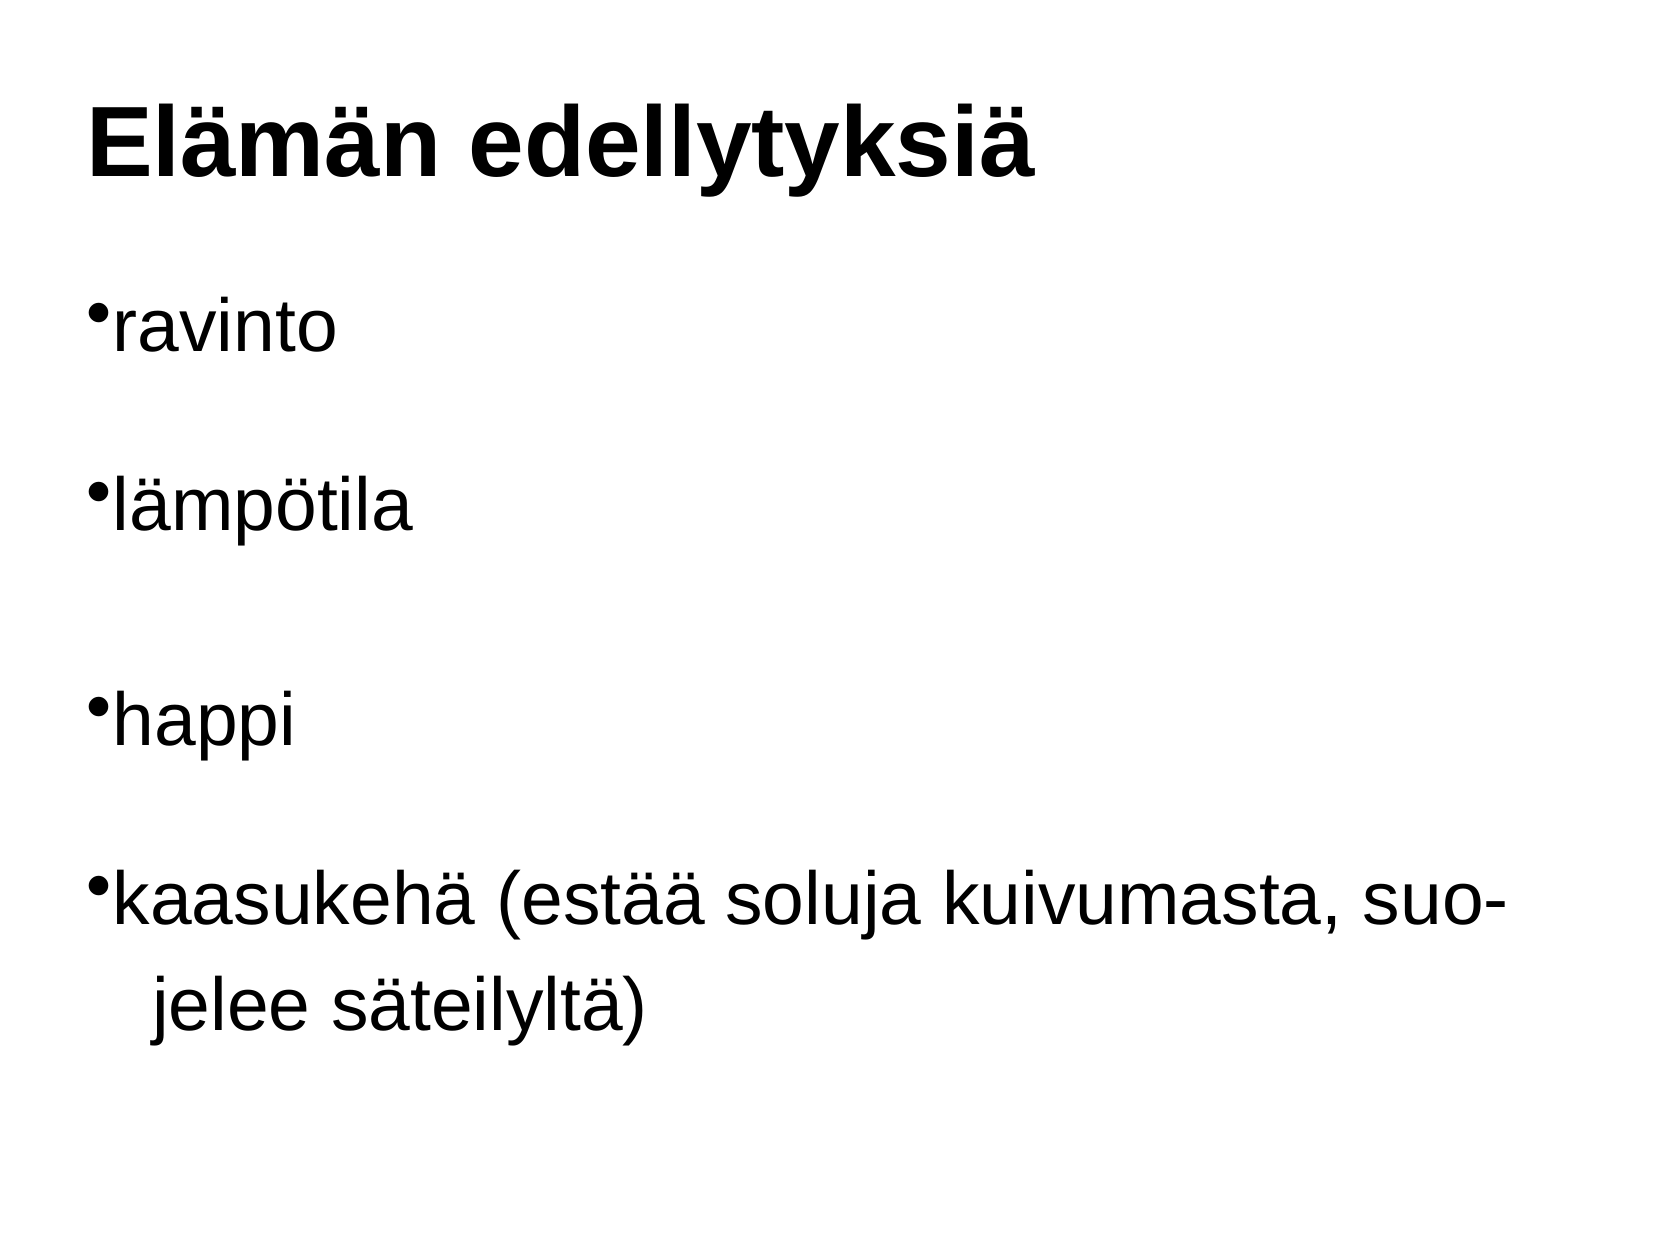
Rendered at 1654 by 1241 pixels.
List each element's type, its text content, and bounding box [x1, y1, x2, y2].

text_box Elämän edellytyksiä ravinto lämpötila happi kaasukehä (estää soluja kuivumasta, suo-jelee säteilyltä) [70, 80, 1595, 1011]
